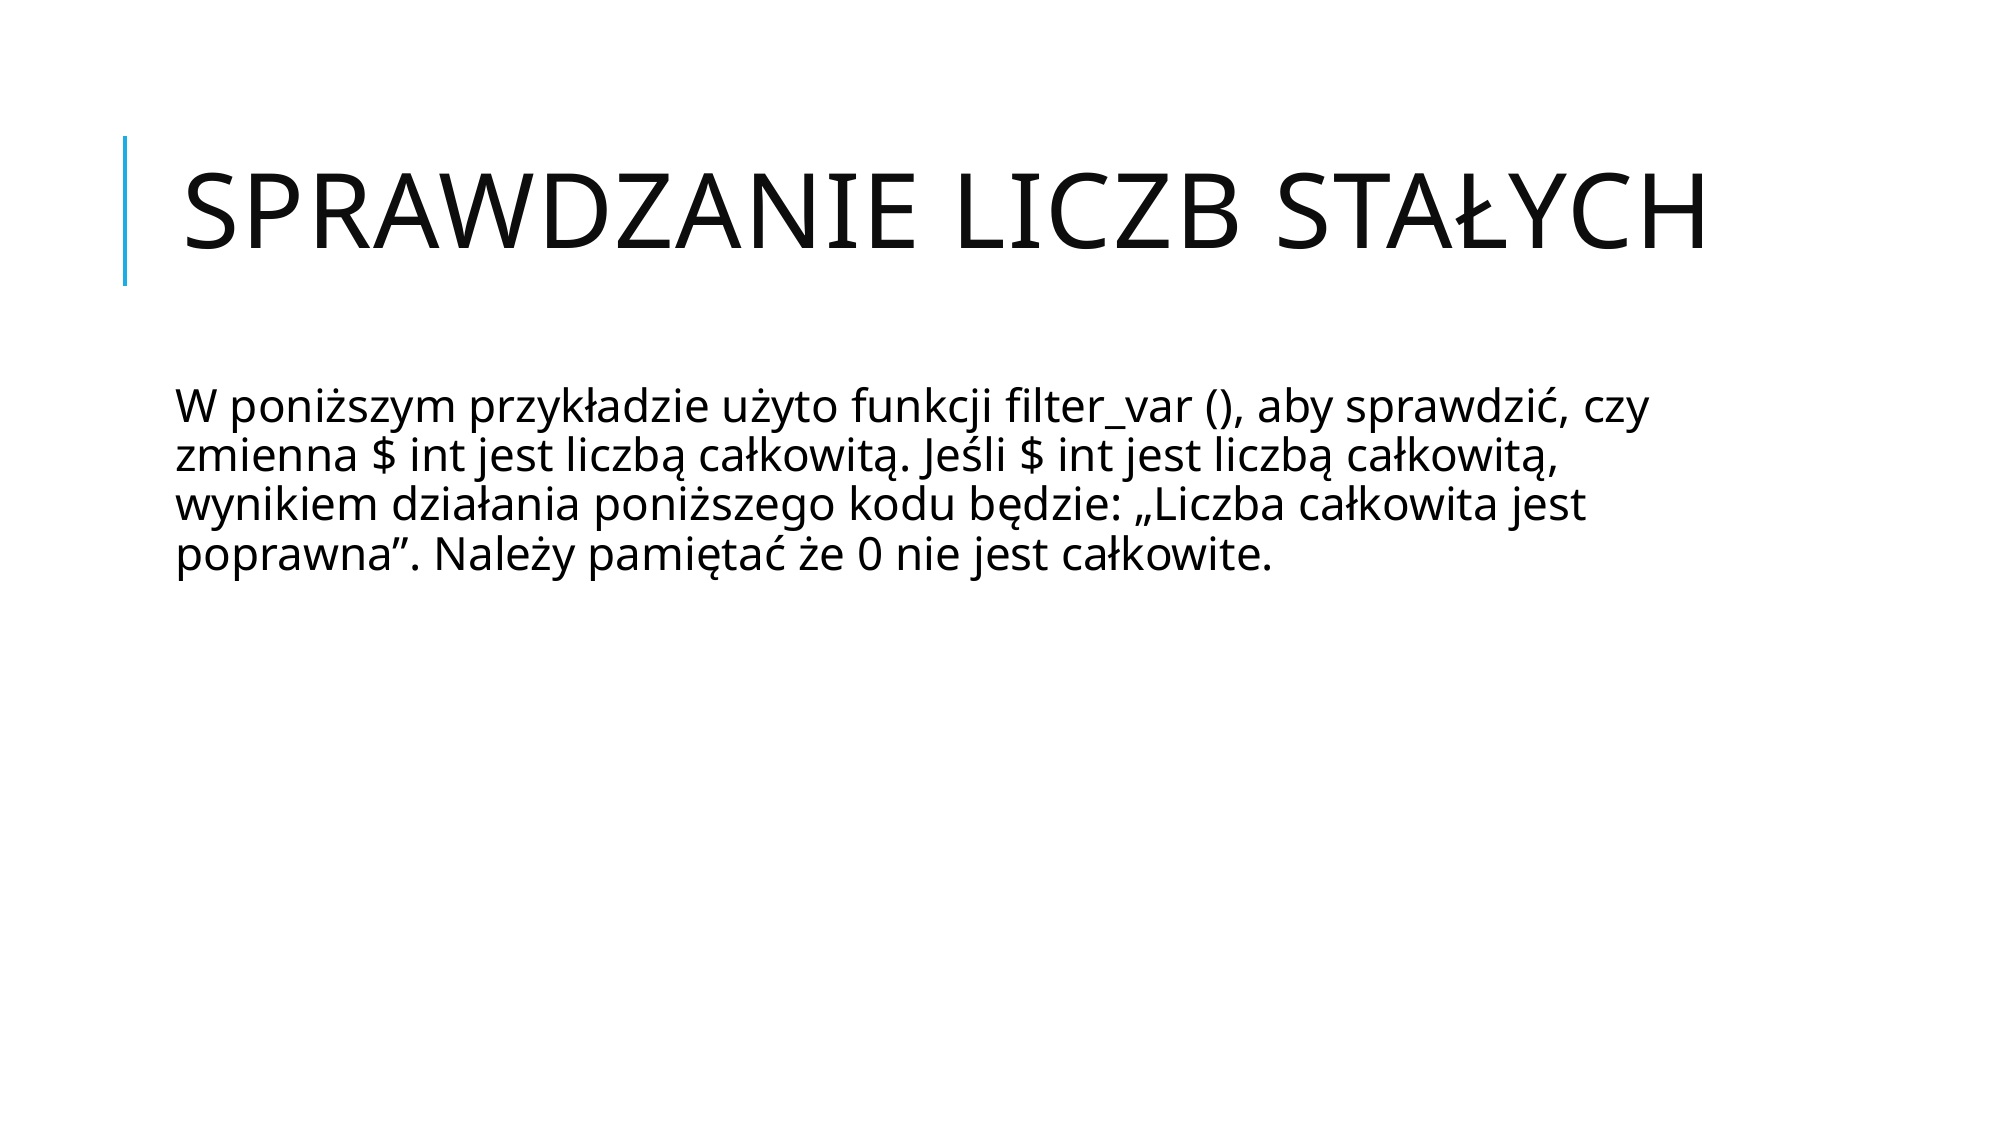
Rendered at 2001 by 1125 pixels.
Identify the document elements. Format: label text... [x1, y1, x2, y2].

title Sprawdzanie liczb stałych [168, 96, 1763, 343]
list W poniższym przykładzie użyto funkcji filter_var (), aby sprawdzić, czy zmienna $ int jest liczbą całkowitą. Jeśli $ int jest liczbą całkowitą, wynikiem działania poniższego kodu będzie: „Liczba całkowita jest poprawna”. Należy pamiętać że 0 nie jest całkowite. [168, 375, 1763, 1036]
